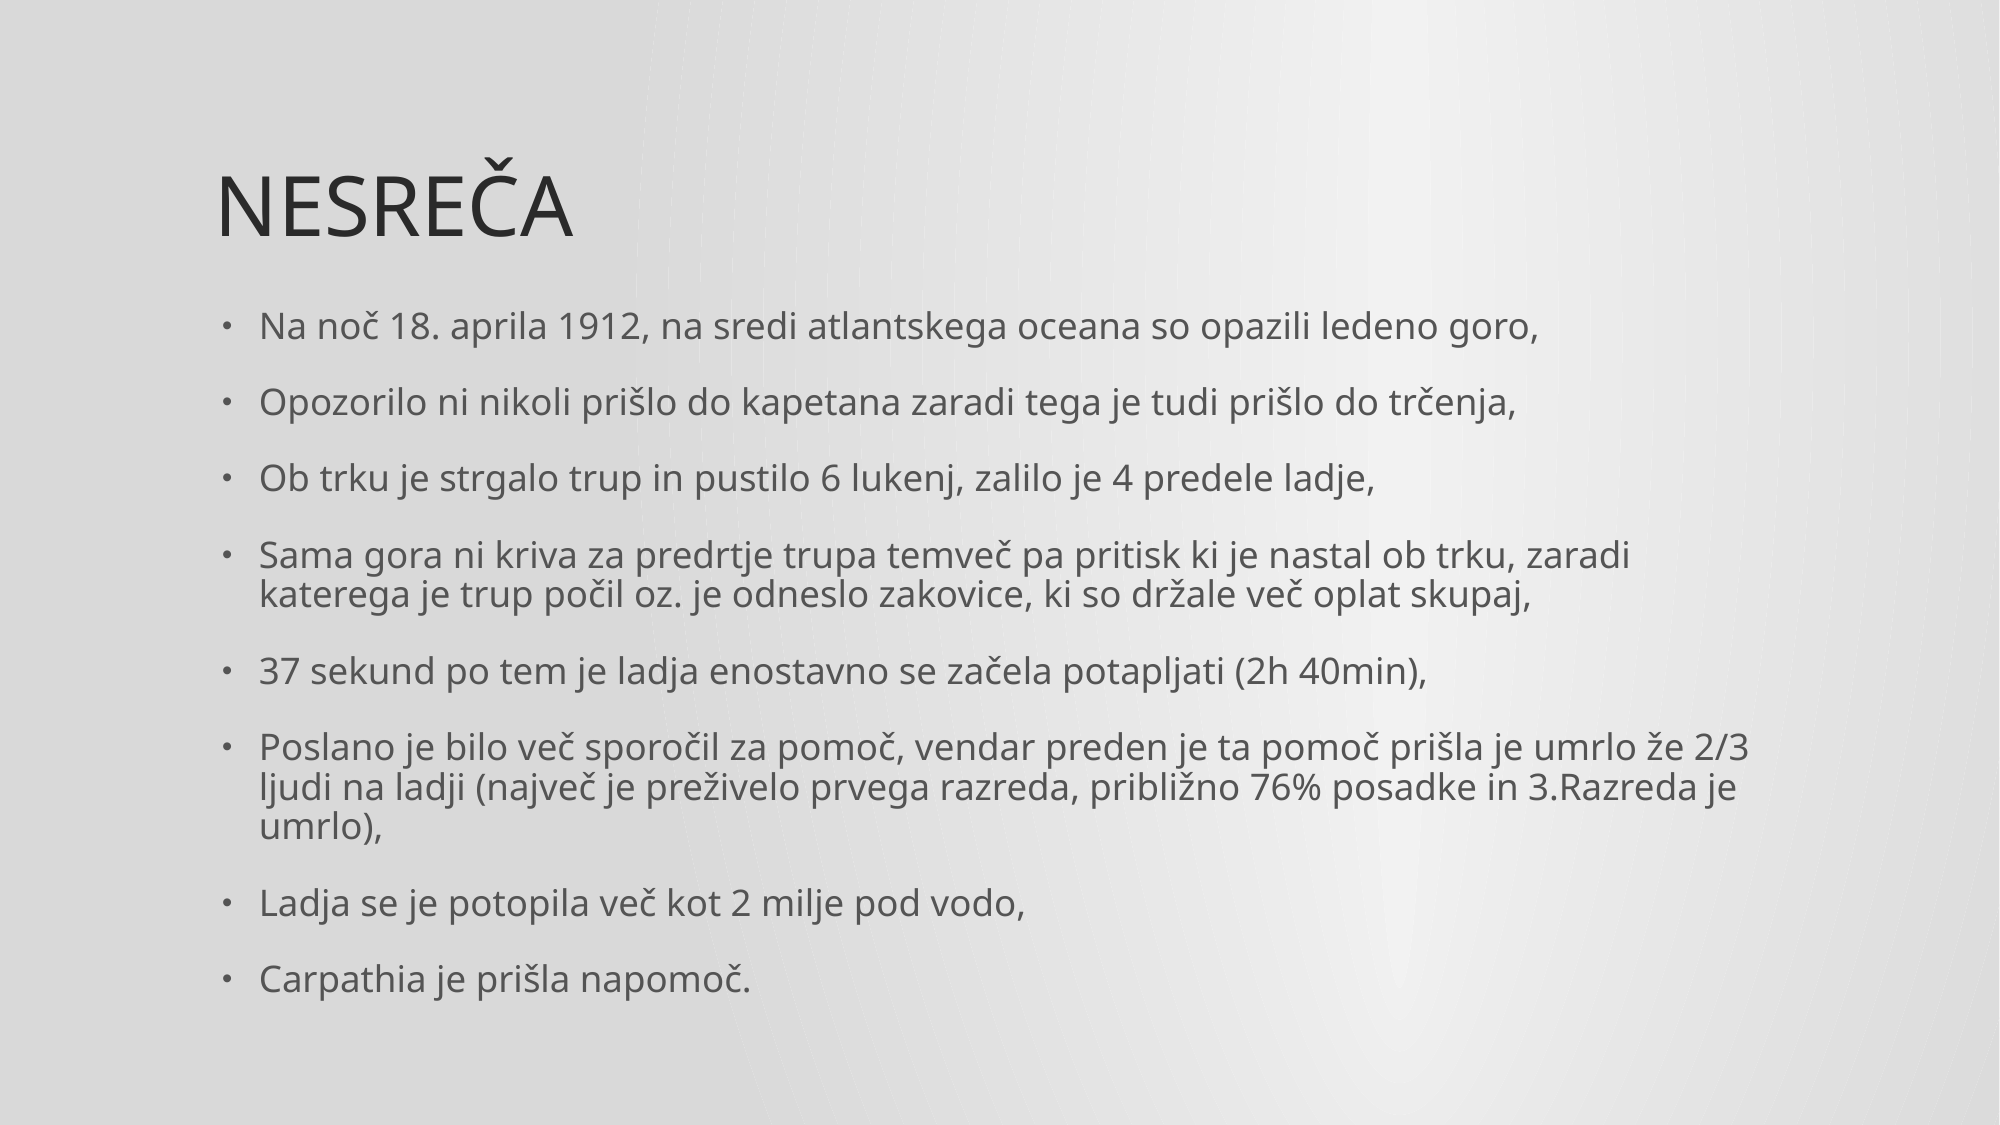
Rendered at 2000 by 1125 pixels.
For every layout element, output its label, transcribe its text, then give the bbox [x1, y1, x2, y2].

list Na noč 18. aprila 1912, na sredi atlantskega oceana so opazili ledeno goro, Opozorilo ni nikoli prišlo do kapetana zaradi tega je tudi prišlo do trčenja, Ob trku je strgalo trup in pustilo 6 lukenj, zalilo je 4 predele ladje, Sama gora ni kriva za predrtje trupa temveč pa pritisk ki je nastal ob trku, zaradi katerega je trup počil oz. je odneslo zakovice, ki so držale več oplat skupaj, 37 sekund po tem je ladja enostavno se začela potapljati (2h 40min), Poslano je bilo več sporočil za pomoč, vendar preden je ta pomoč prišla je umrlo že 2/3 ljudi na ladji (največ je preživelo prvega razreda, približno 76% posadke in 3.Razreda je umrlo), Ladja se je potopila več kot 2 milje pod vodo, Carpathia je prišla napomoč. [199, 299, 1800, 1013]
title NESREČA [199, 45, 1800, 263]
